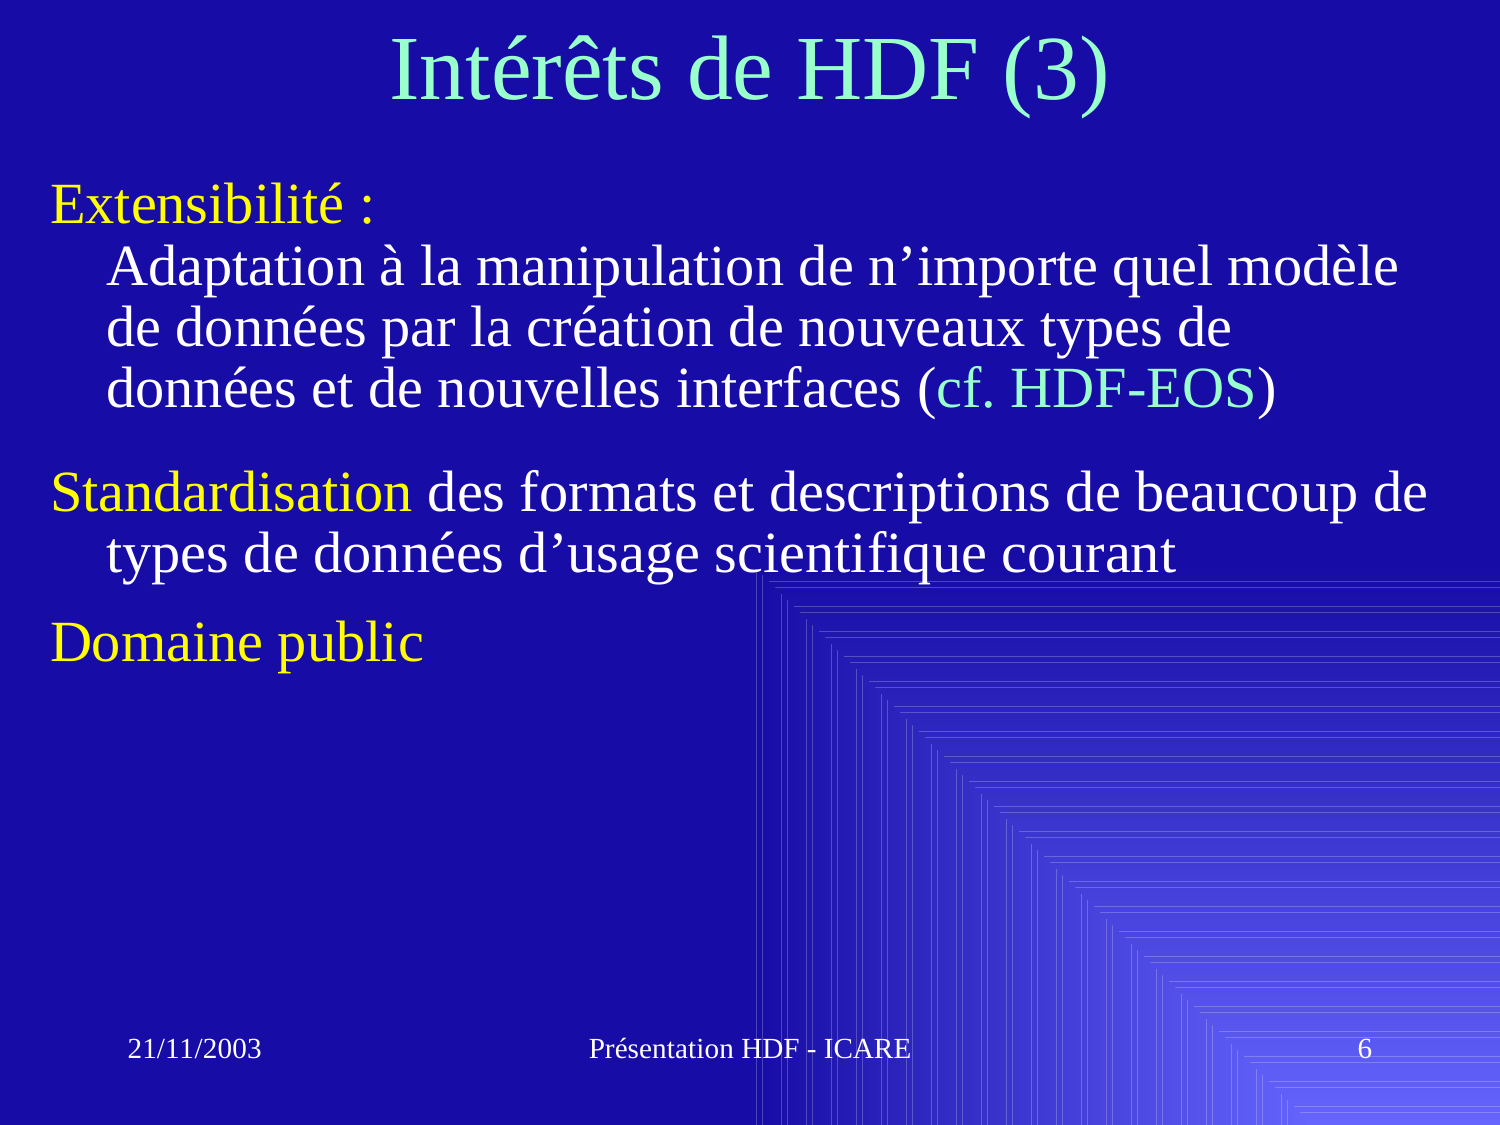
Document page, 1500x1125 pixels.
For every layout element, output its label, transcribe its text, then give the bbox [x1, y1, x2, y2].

list Extensibilité : Adaptation à la manipulation de n’importe quel modèle de données par la création de nouveaux types de données et de nouvelles interfaces (cf. HDF-EOS) [50, 174, 1450, 451]
text_box Standardisation des formats et descriptions de beaucoup de types de données d’usage scientifique courant [50, 462, 1450, 601]
text_box Domaine public [50, 612, 1450, 751]
title Intérêts de HDF (3) [37, 0, 1463, 138]
